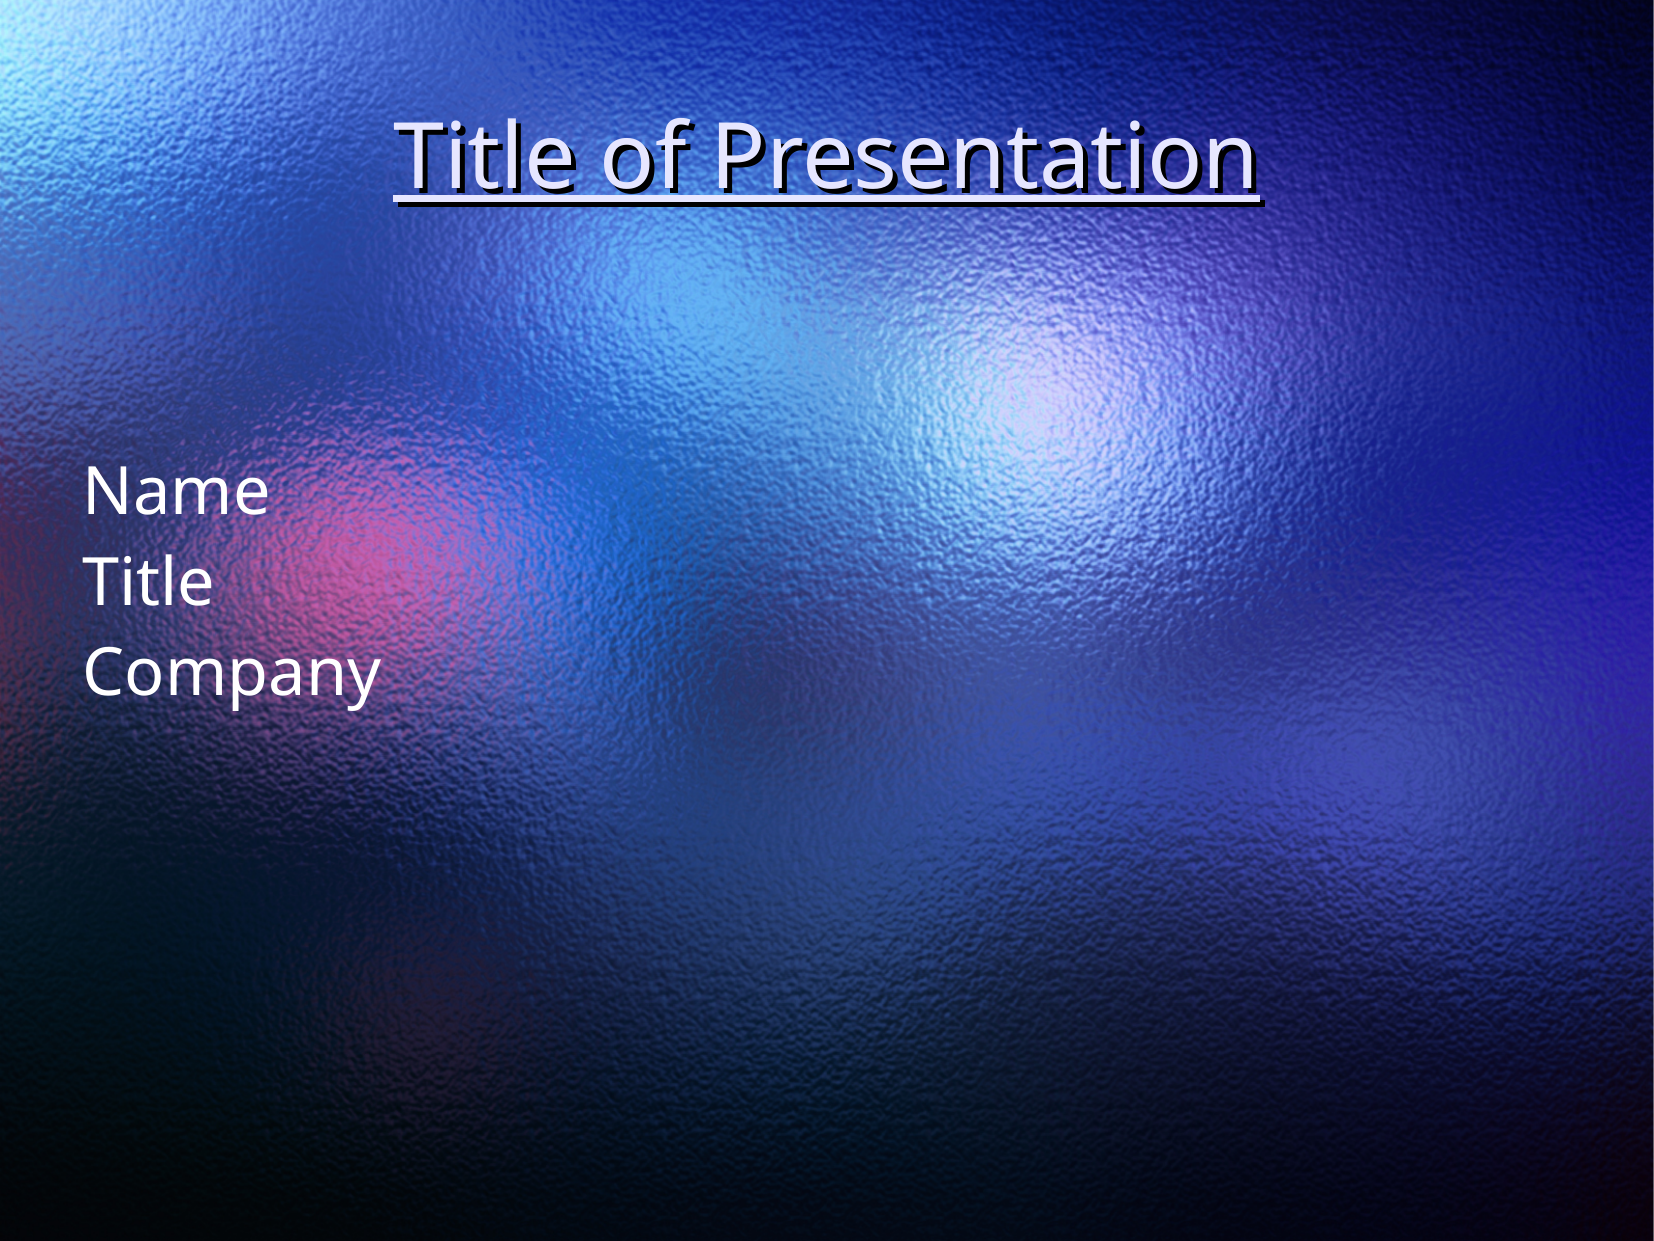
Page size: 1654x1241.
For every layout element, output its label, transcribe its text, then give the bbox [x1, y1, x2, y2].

picture [0, 0, 1654, 1241]
subtitle Name Title Company [82, 49, 1571, 1109]
